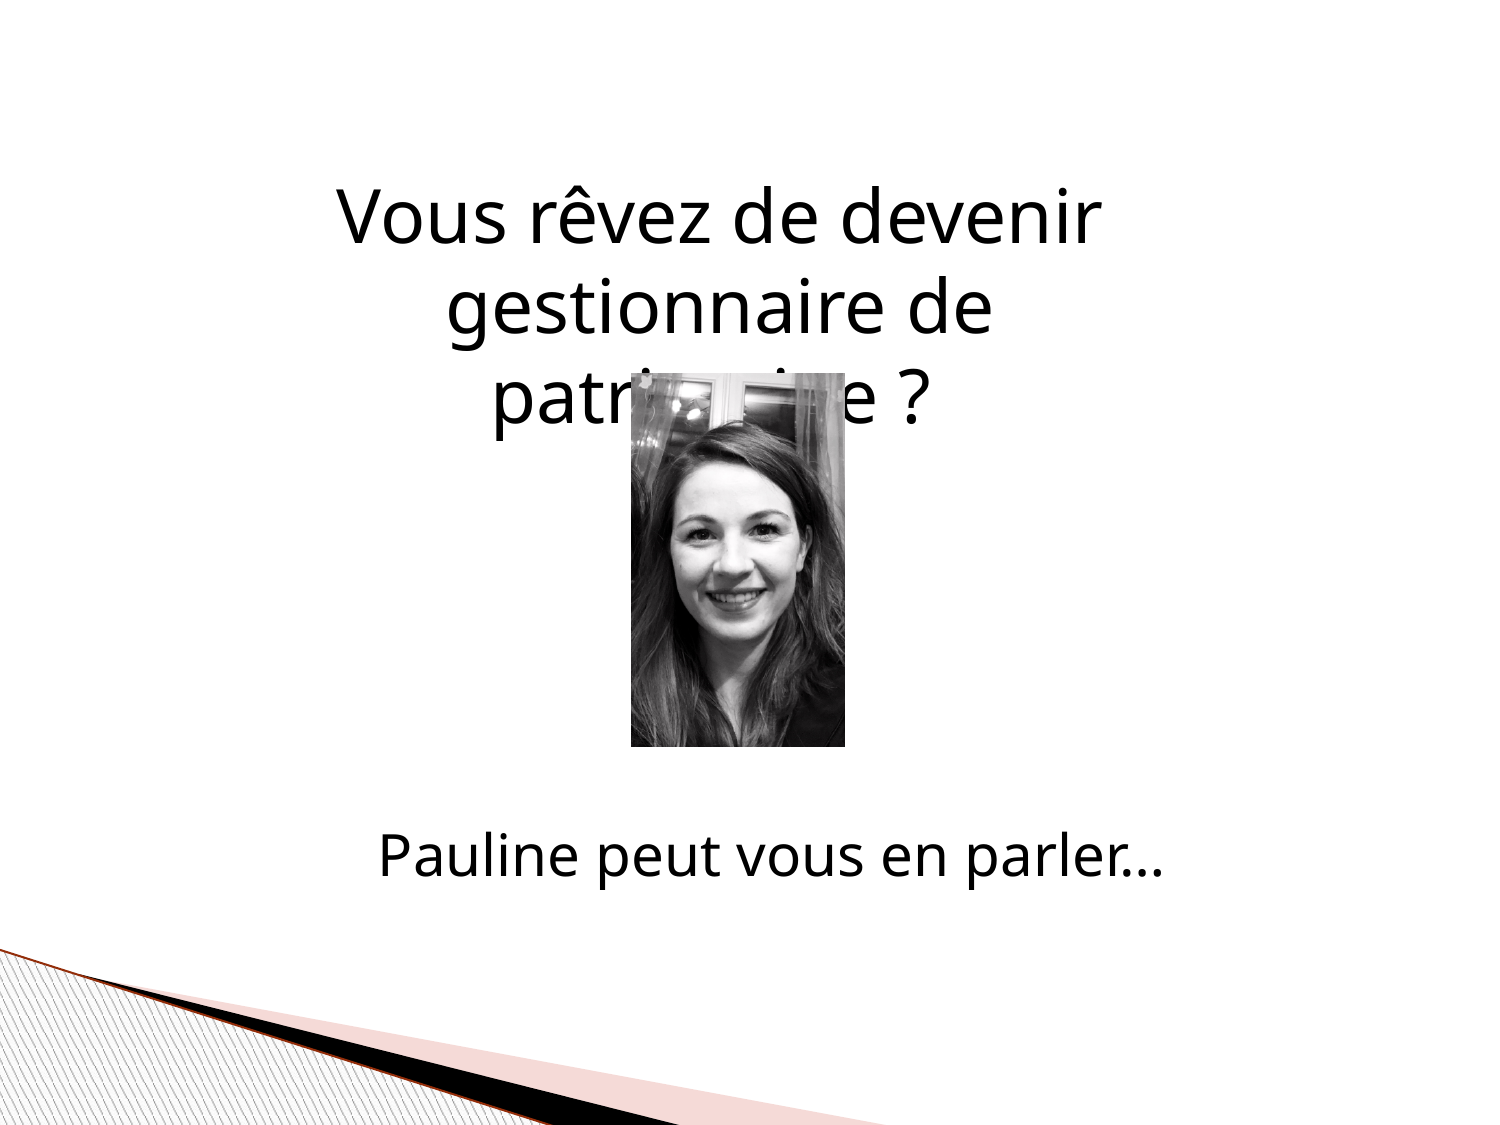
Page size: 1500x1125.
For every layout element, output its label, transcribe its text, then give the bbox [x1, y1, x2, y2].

picture [0, 952, 543, 1125]
picture [631, 373, 845, 747]
text_box Pauline peut vous en parler… [289, 810, 1270, 896]
text_box Vous rêvez de devenir gestionnaire de patrimoine ? [206, 160, 1235, 446]
